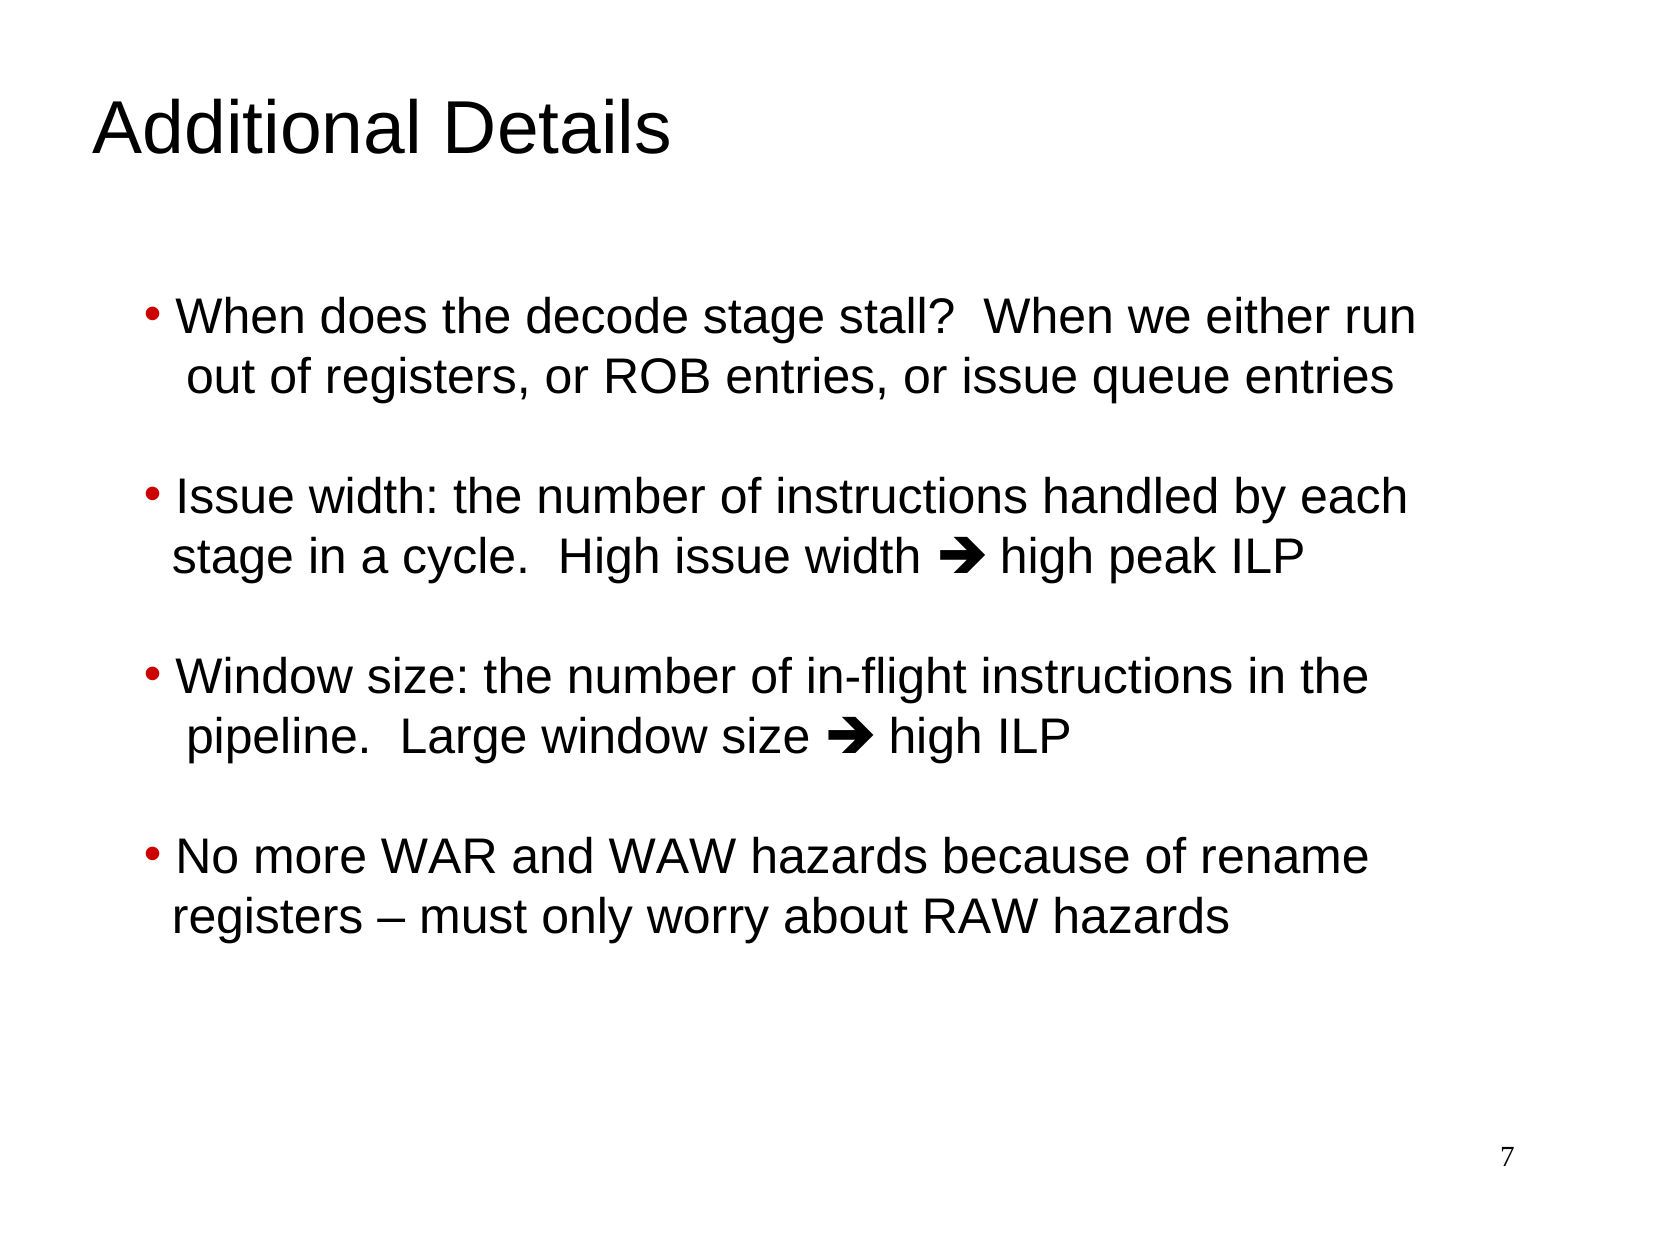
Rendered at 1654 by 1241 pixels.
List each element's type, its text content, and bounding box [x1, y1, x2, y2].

text_box When does the decode stage stall? When we either run out of registers, or ROB entries, or issue queue entries Issue width: the number of instructions handled by each stage in a cycle. High issue width  high peak ILP Window size: the number of in-flight instructions in the pipeline. Large window size  high ILP No more WAR and WAW hazards because of rename registers – must only worry about RAW hazards [129, 275, 1433, 1011]
text_box Additional Details [78, 71, 688, 177]
text_box <number> [1184, 1129, 1530, 1213]
